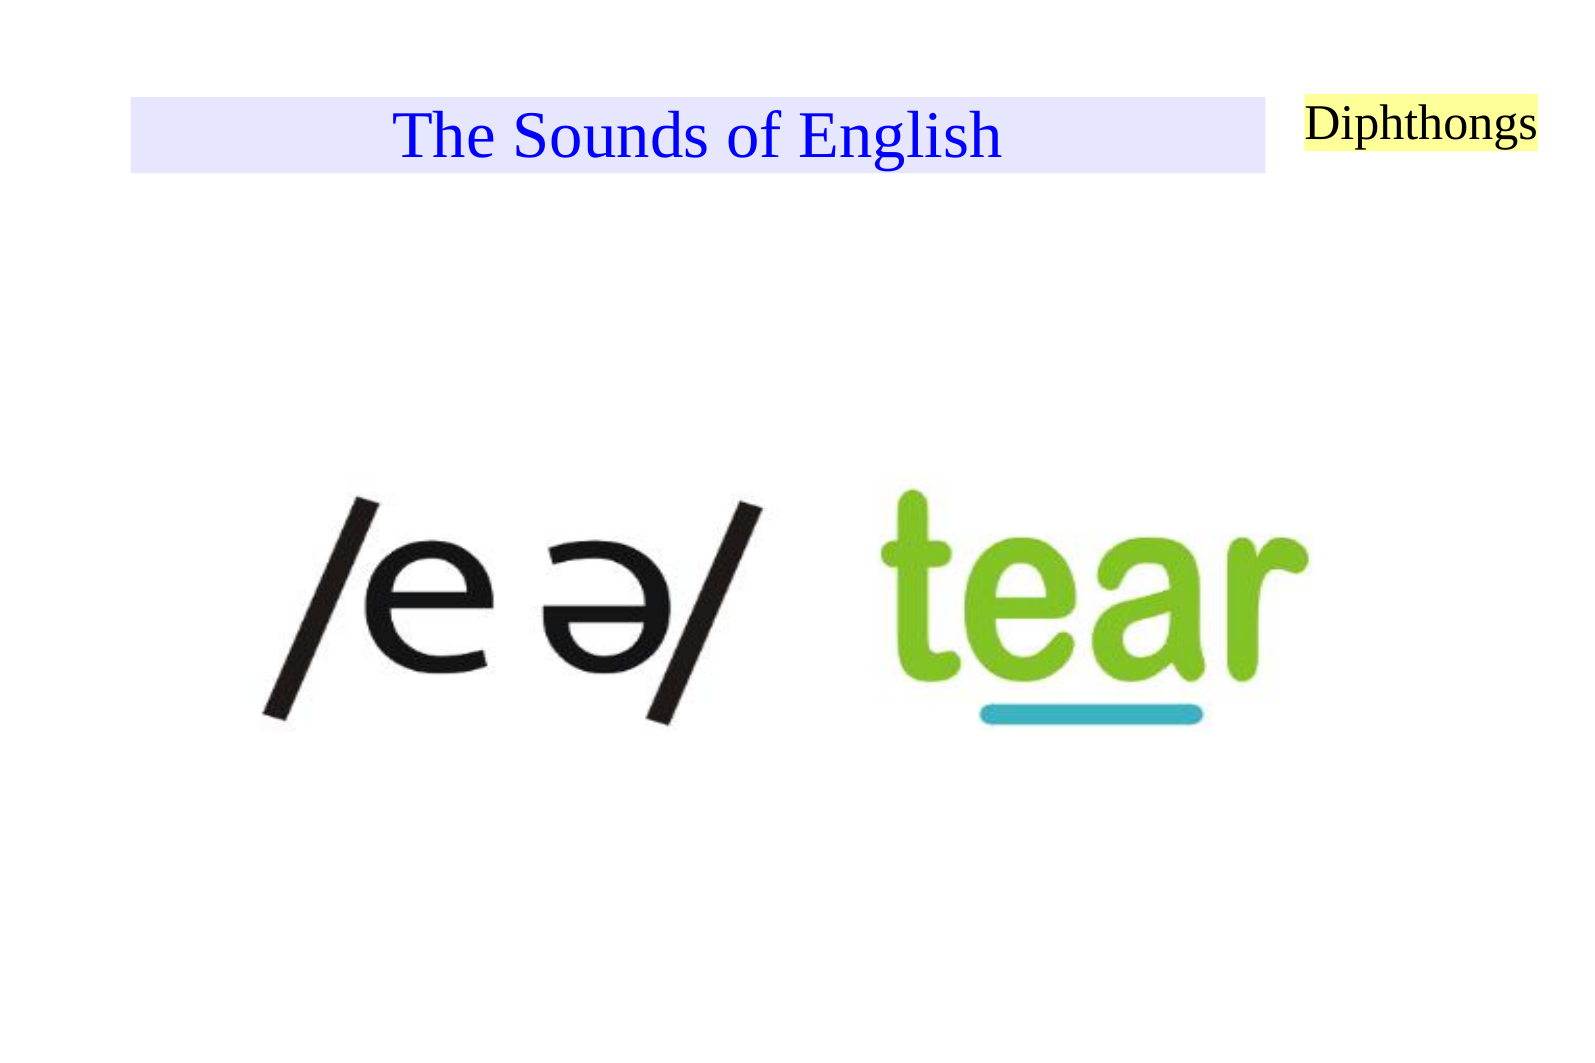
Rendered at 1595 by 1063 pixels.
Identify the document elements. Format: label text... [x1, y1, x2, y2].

picture [146, 197, 1480, 1041]
text_box Diphthongs [1304, 94, 1539, 152]
text_box The Sounds of English [130, 97, 1266, 174]
